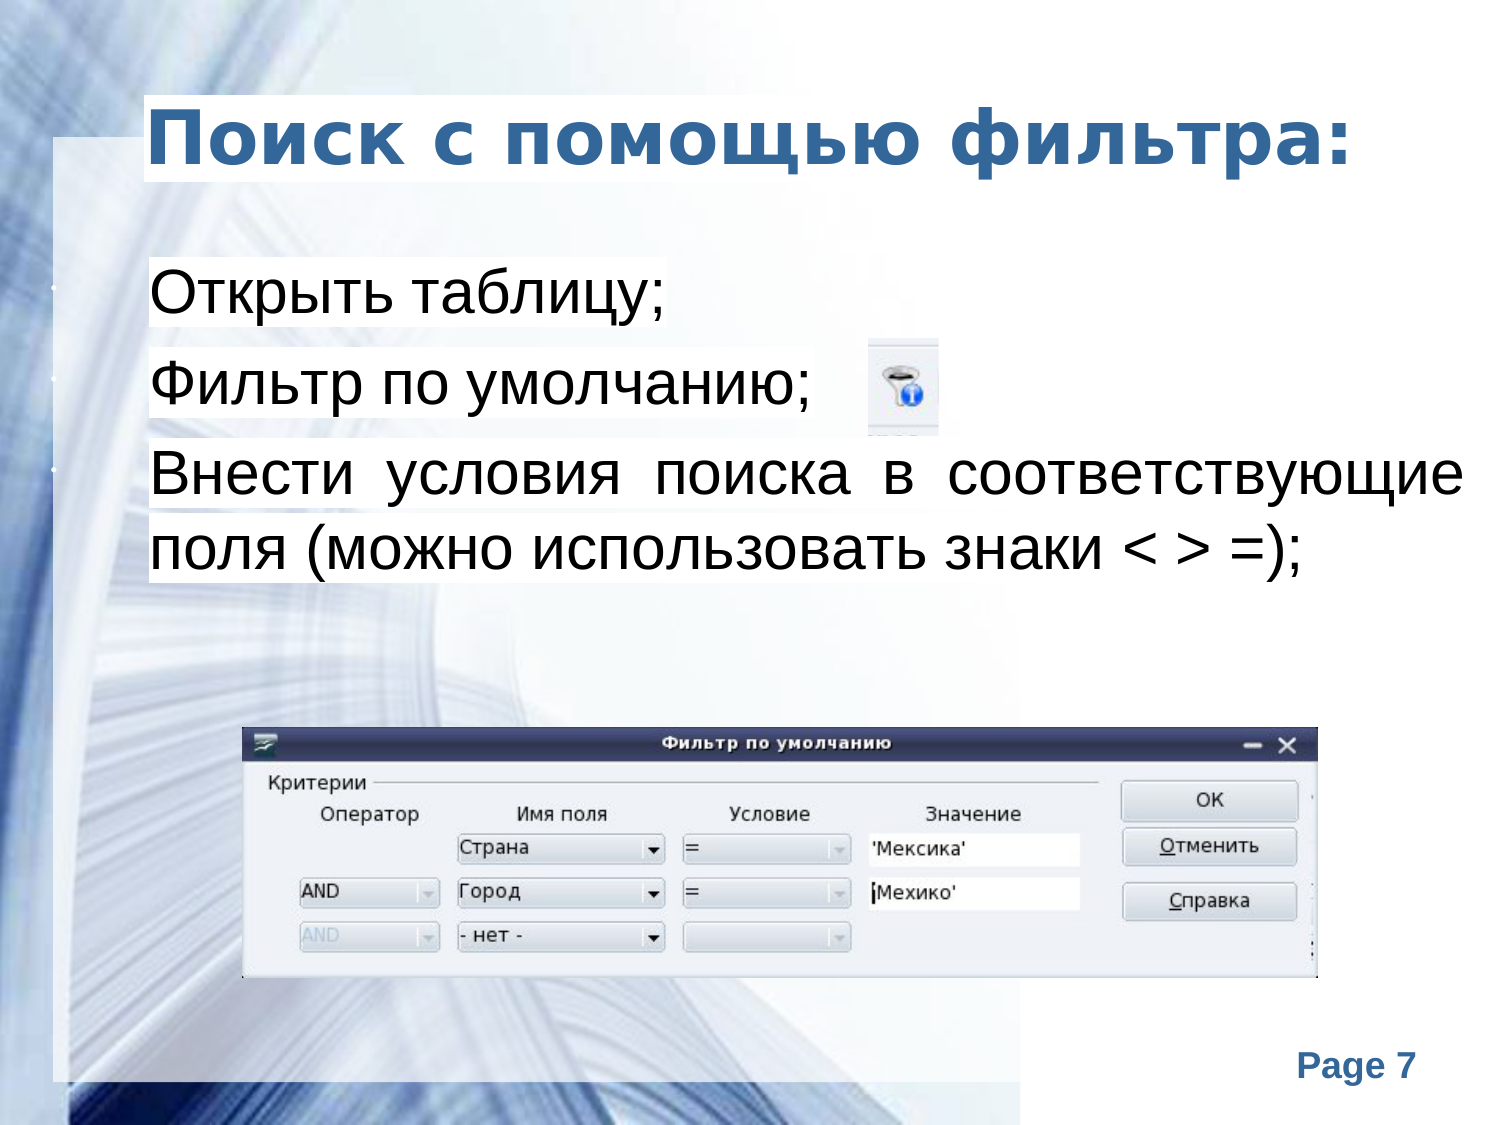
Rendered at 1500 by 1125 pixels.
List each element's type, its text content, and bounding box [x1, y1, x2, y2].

title Поиск с помощью фильтра: [75, 49, 1426, 220]
picture [0, 0, 1500, 1125]
list Открыть таблицу; Фильтр по умолчанию; Внести условия поиска в соответствующие поля (можно использовать знаки < > =); [35, 243, 1483, 987]
